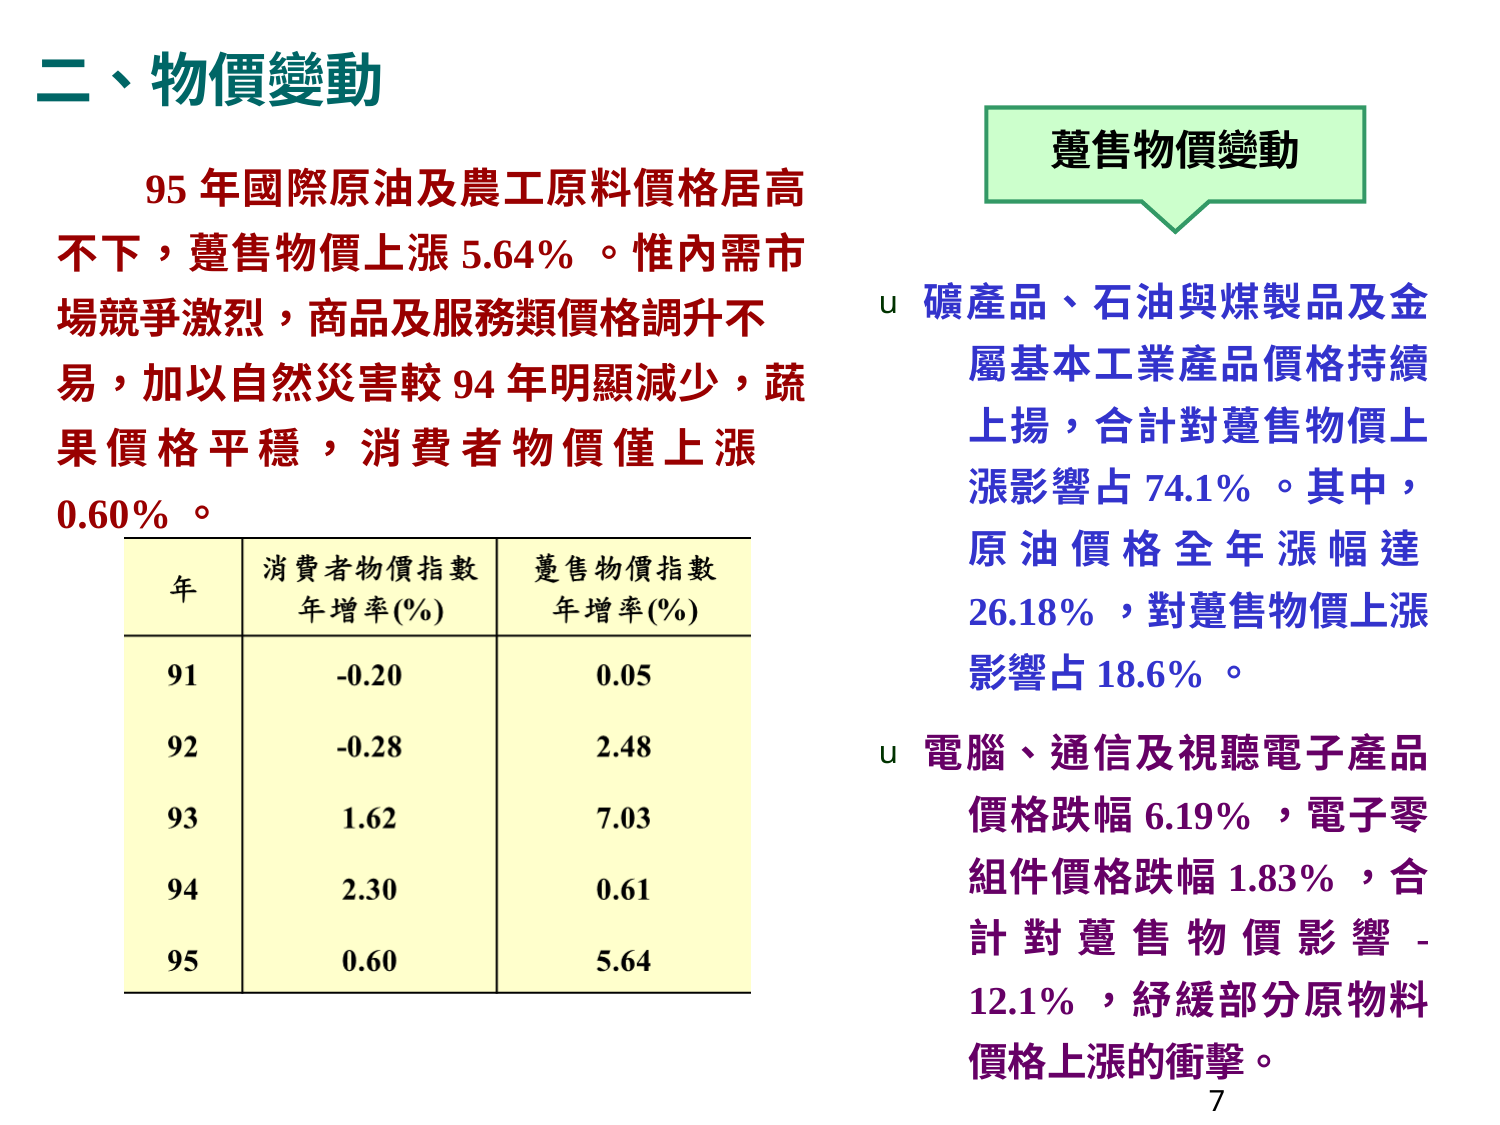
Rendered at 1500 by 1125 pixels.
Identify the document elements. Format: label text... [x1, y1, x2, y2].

picture [123, 537, 751, 996]
text_box [1218, 1054, 1229, 1060]
text_box 礦產品、石油與煤製品及金屬基本工業產品價格持續上揚，合計對躉售物價上漲影響占74.1%。其中，原油價格全年漲幅達26.18%，對躉售物價上漲影響占18.6%。 電腦、通信及視聽電子產品價格跌幅6.19%，電子零組件價格跌幅1.83%，合計對躉售物價影響-12.1%，紓緩部分原物料價格上漲的衝擊。 [872, 255, 1436, 983]
text_box 躉售物價變動 [986, 107, 1365, 232]
text_box 95年國際原油及農工原料價格居高不下，躉售物價上漲5.64%。惟內需市場競爭激烈，商品及服務類價格調升不易，加以自然災害較94年明顯減少，蔬果價格平穩，消費者物價僅上漲0.60%。 [41, 139, 821, 480]
text_box 二、物價變動 [19, 10, 1195, 126]
text_box [1193, 1054, 1500, 1125]
